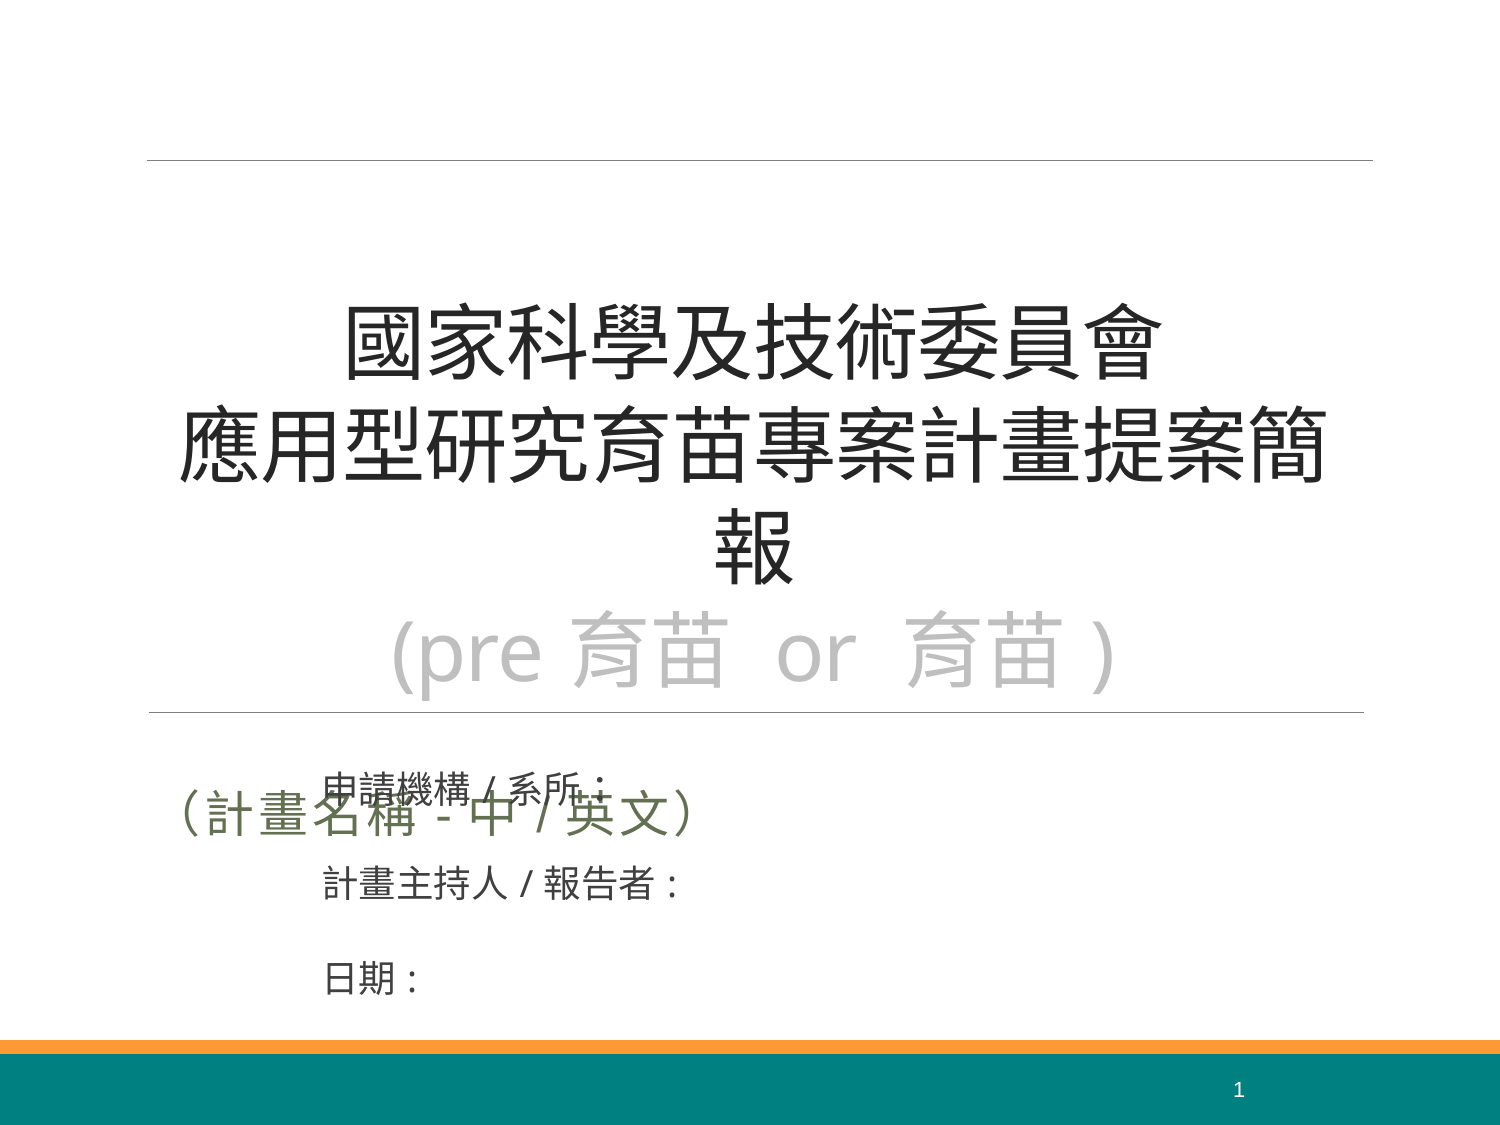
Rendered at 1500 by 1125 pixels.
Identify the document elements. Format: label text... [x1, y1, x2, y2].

text_box [1218, 1059, 1380, 1120]
list （計畫名稱-中/英文） [135, 590, 1373, 779]
text_box 申請機構/系所： 計畫主持人/報告者: 日期: [312, 725, 1188, 994]
title 國家科學及技術委員會 應用型研究育苗專案計畫提案簡報 (pre育苗 or 育苗) [105, 58, 1388, 532]
